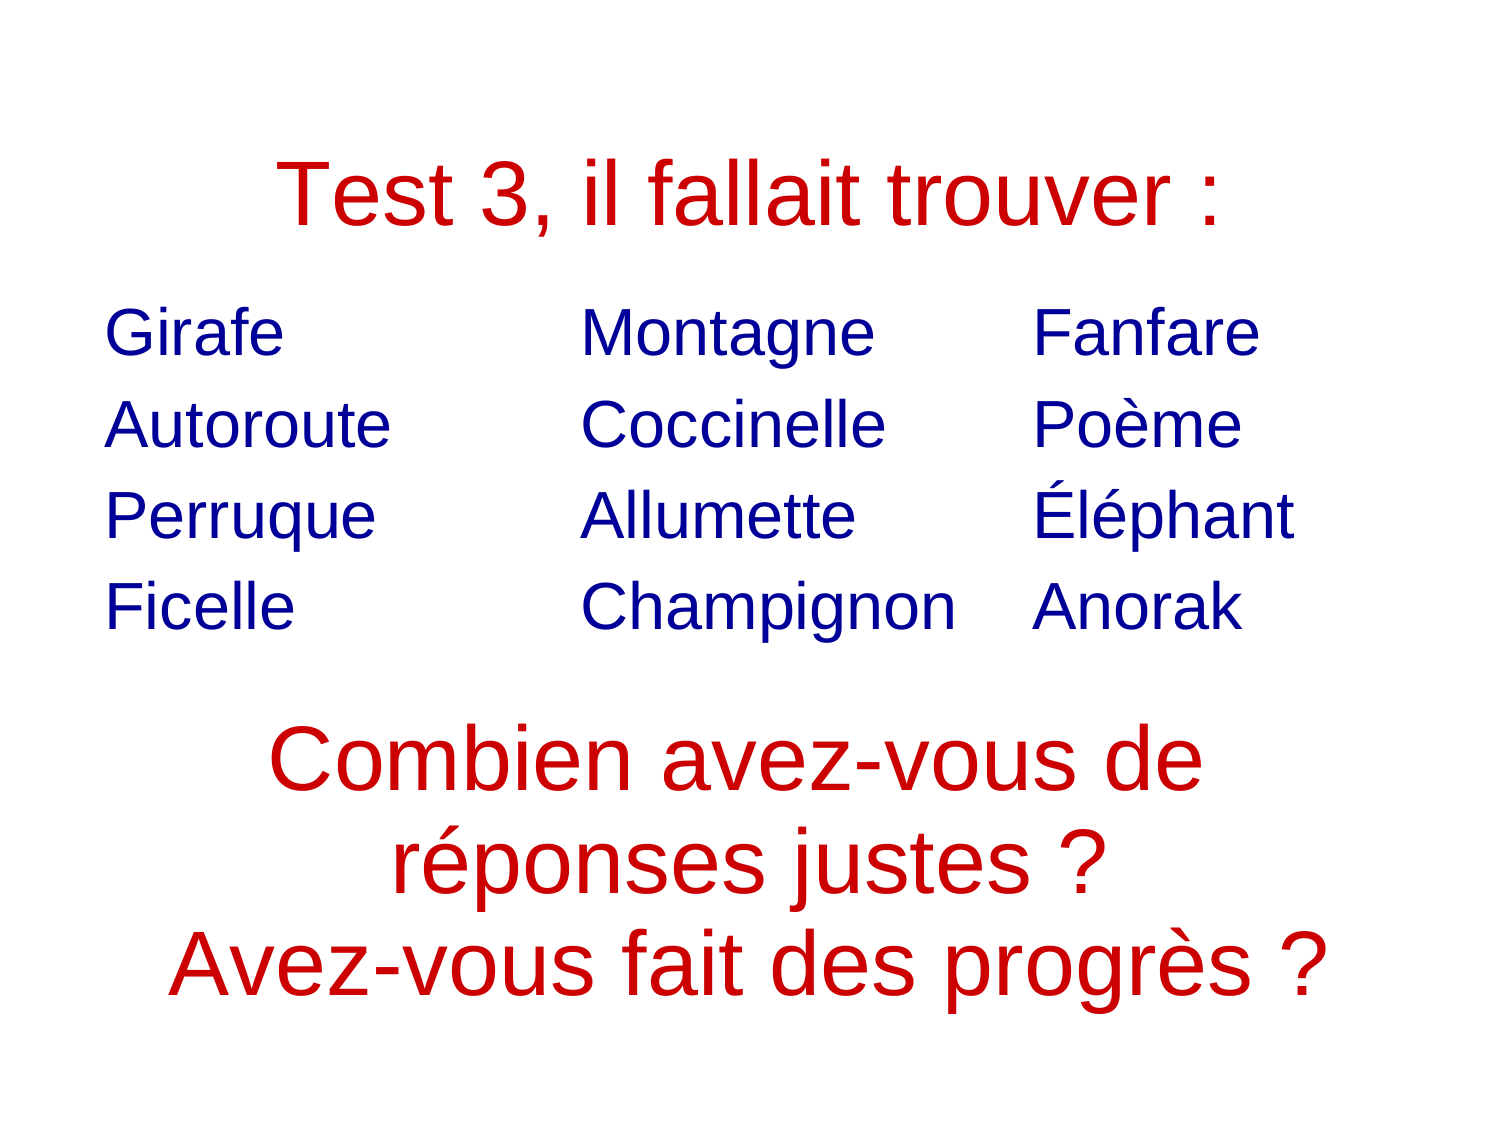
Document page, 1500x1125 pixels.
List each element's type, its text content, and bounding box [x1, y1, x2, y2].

title Test 3, il fallait trouver : [112, 99, 1388, 288]
text_box Fanfare Poème Éléphant Anorak [1017, 287, 1422, 652]
text_box Montagne Coccinelle Allumette Champignon [565, 287, 1017, 652]
text_box Combien avez-vous de réponses justes ? Avez-vous fait des progrès ? [0, 699, 1500, 1023]
list Girafe Autoroute Perruque Ficelle [89, 287, 502, 673]
